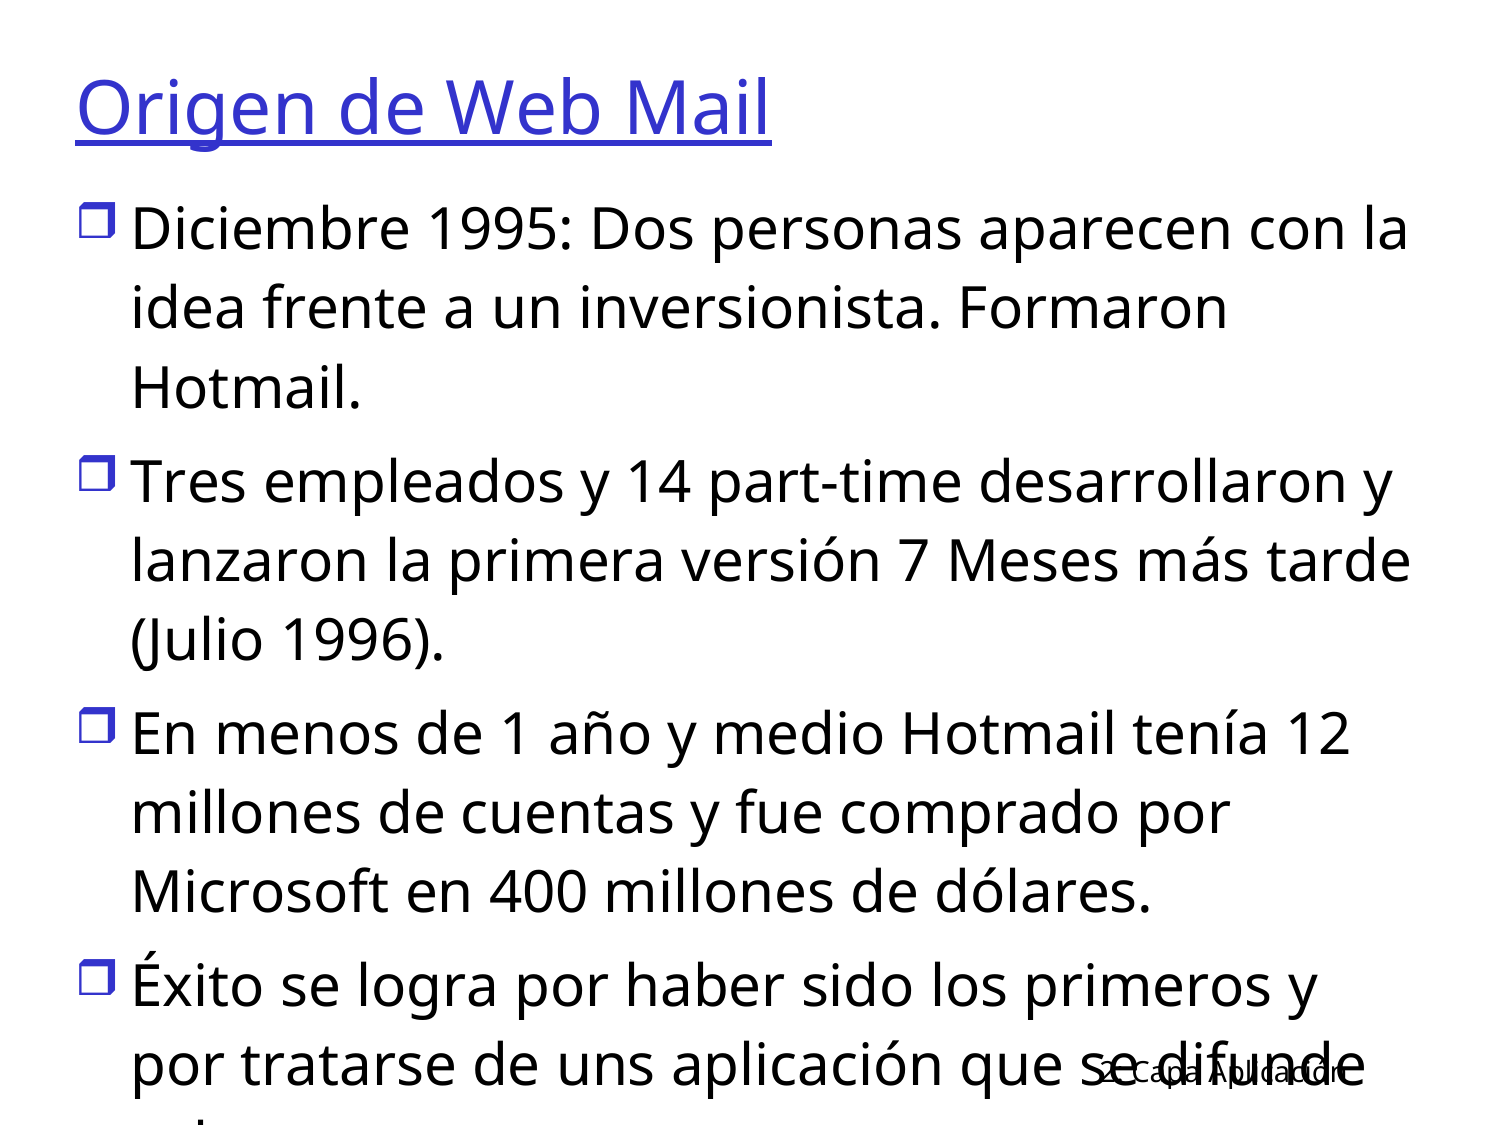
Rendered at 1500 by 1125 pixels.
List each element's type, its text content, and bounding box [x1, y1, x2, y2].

title Origen de Web Mail [75, 23, 1426, 187]
list Diciembre 1995: Dos personas aparecen con la idea frente a un inversionista. Formaron Hotmail. Tres empleados y 14 part-time desarrollaron y lanzaron la primera versión 7 Meses más tarde (Julio 1996). En menos de 1 año y medio Hotmail tenía 12 millones de cuentas y fue comprado por Microsoft en 400 millones de dólares. Éxito se logra por haber sido los primeros y por tratarse de uns aplicación que se difunde sola. [75, 187, 1426, 874]
